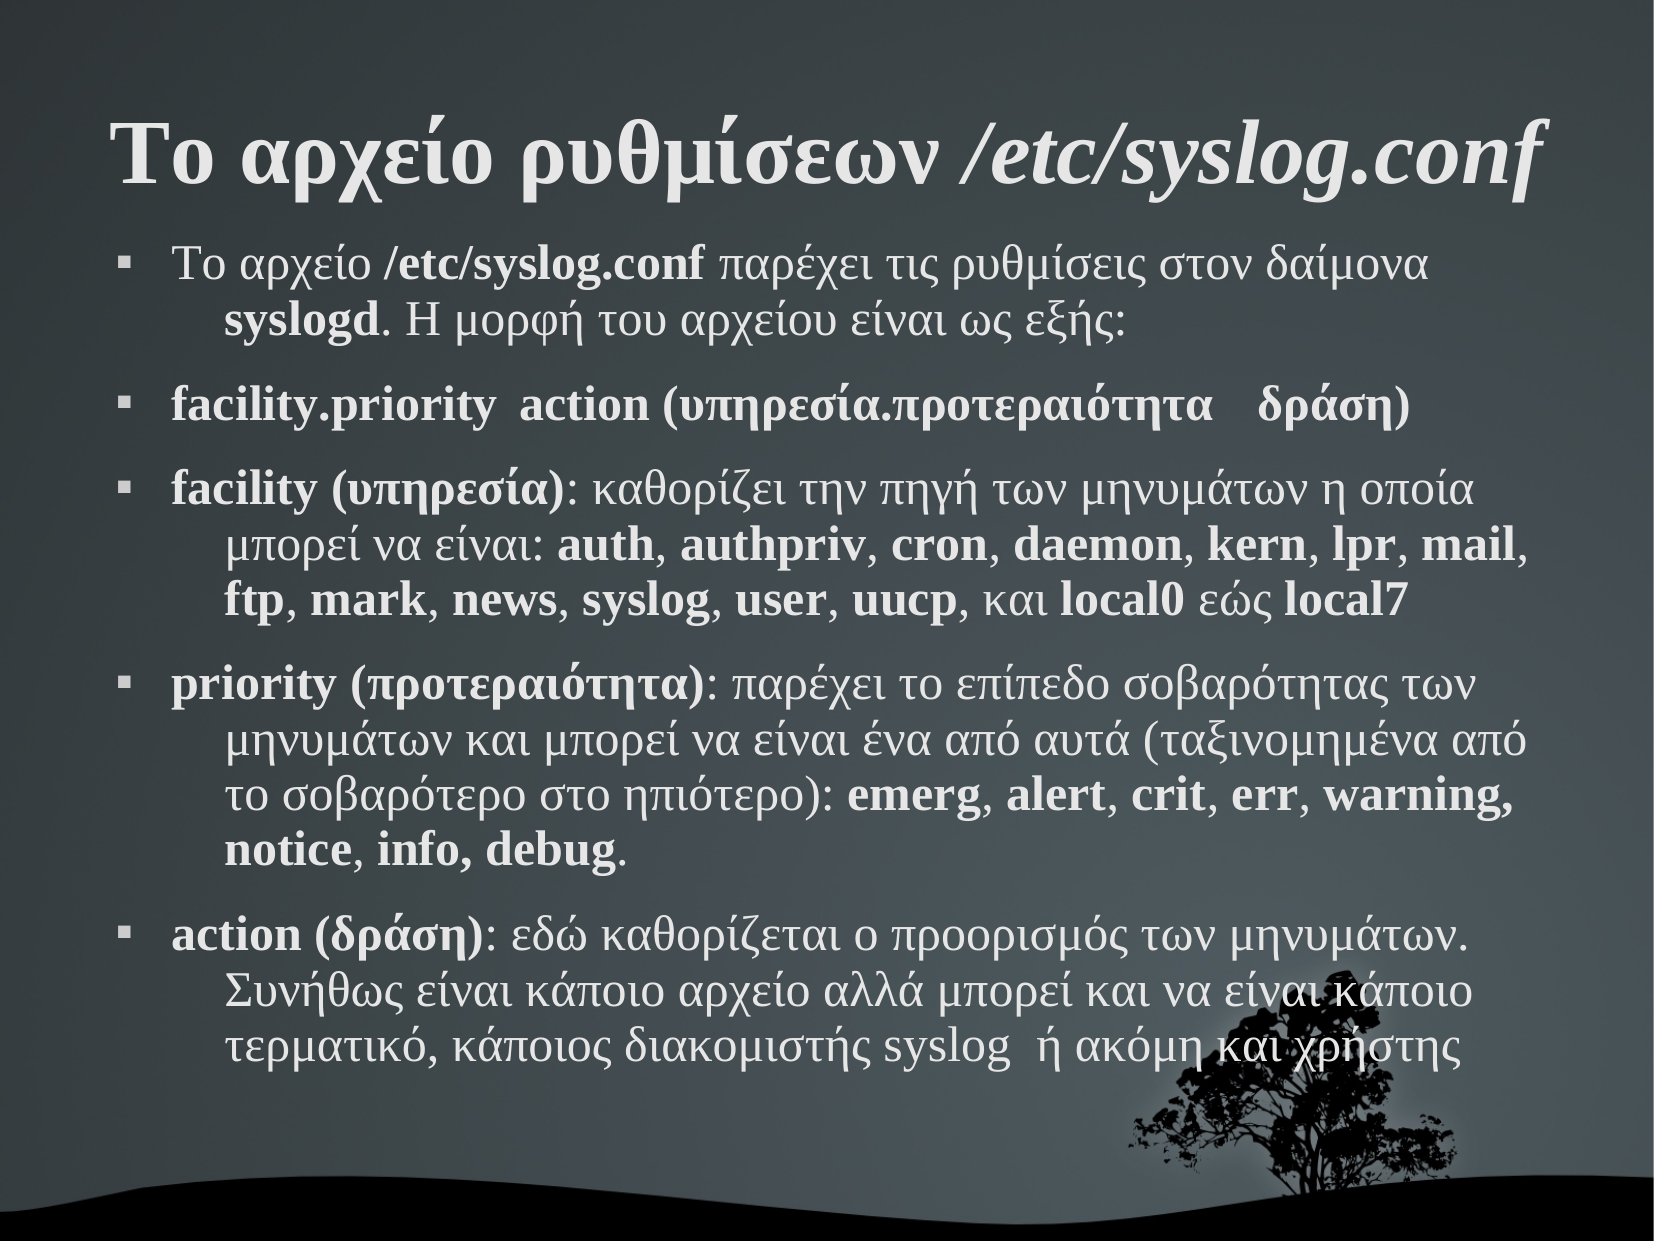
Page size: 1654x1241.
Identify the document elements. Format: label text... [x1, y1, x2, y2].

title Το αρχείο ρυθμίσεων /etc/syslog.conf [82, 49, 1571, 235]
list Το αρχείο /etc/syslog.conf παρέχει τις ρυθμίσεις στον δαίμονα syslogd. Η μορφή του αρχείου είναι ως εξής: facility.priority action (υπηρεσία.προτεραιότητα δράση) facility (υπηρεσία): καθορίζει την πηγή των μηνυμάτων η οποία μπορεί να είναι: auth, authpriv, cron, daemon, kern, lpr, mail, ftp, mark, news, syslog, user, uucp, και local0 εώς local7 priority (προτεραιότητα): παρέχει το επίπεδο σοβαρότητας των μηνυμάτων και μπορεί να είναι ένα από αυτά (ταξινομημένα από το σοβαρότερο στο ηπιότερο): emerg, alert, crit, err, warning, notice, info, debug. action (δράση): εδώ καθορίζεται ο προορισμός των μηνυμάτων. Συνήθως είναι κάποιο αρχείο αλλά μπορεί και να είναι κάποιο τερματικό, κάποιος διακομιστής syslog ή ακόμη και χρήστης [82, 235, 1571, 1188]
picture [0, 0, 1654, 1241]
